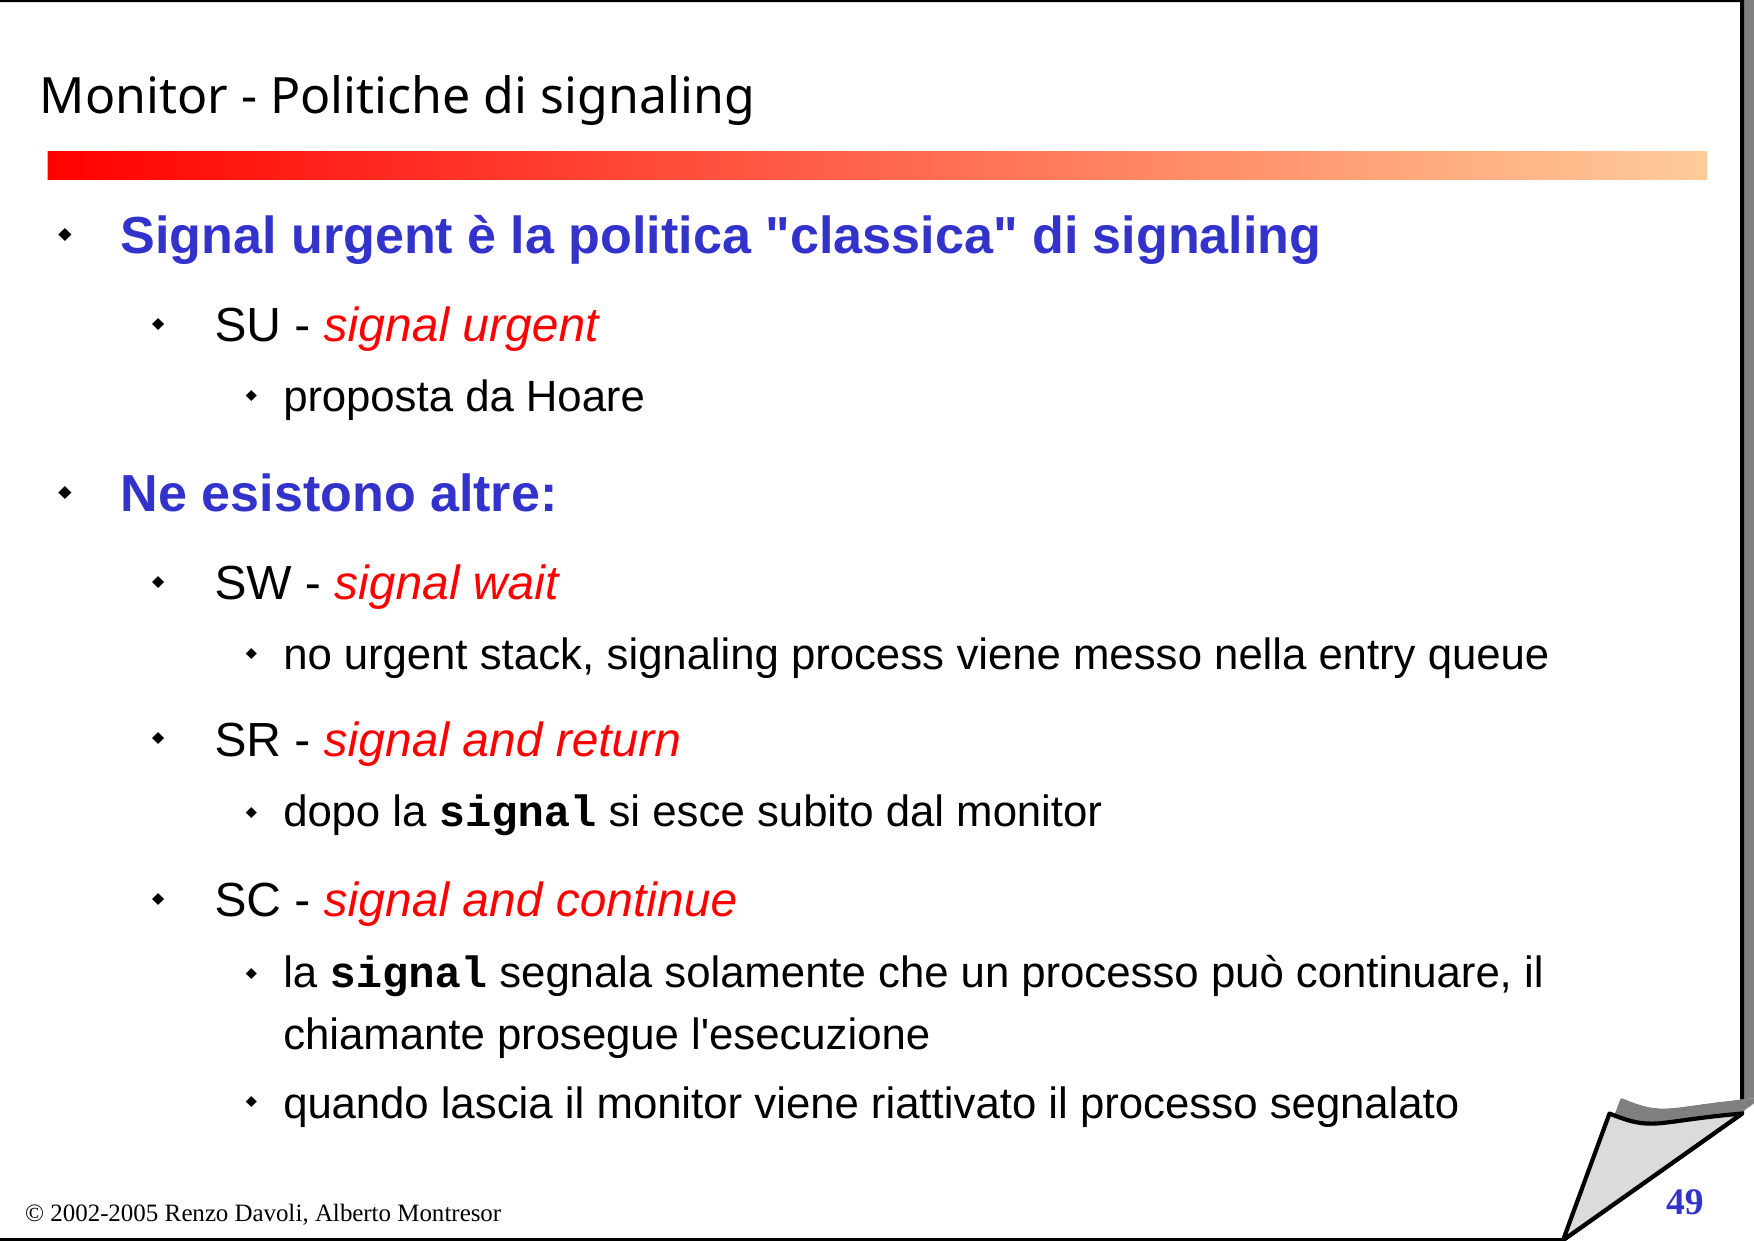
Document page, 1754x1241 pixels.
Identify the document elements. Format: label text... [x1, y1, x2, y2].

title Monitor - Politiche di signaling [39, 49, 1713, 144]
list Signal urgent è la politica "classica" di signaling SU - signal urgent proposta da Hoare Ne esistono altre: SW - signal wait no urgent stack, signaling process viene messo nella entry queue SR - signal and return dopo la signal si esce subito dal monitor SC - signal and continue la signal segnala solamente che un processo può continuare, il chiamante prosegue l'esecuzione quando lascia il monitor viene riattivato il processo segnalato [58, 206, 1696, 1194]
